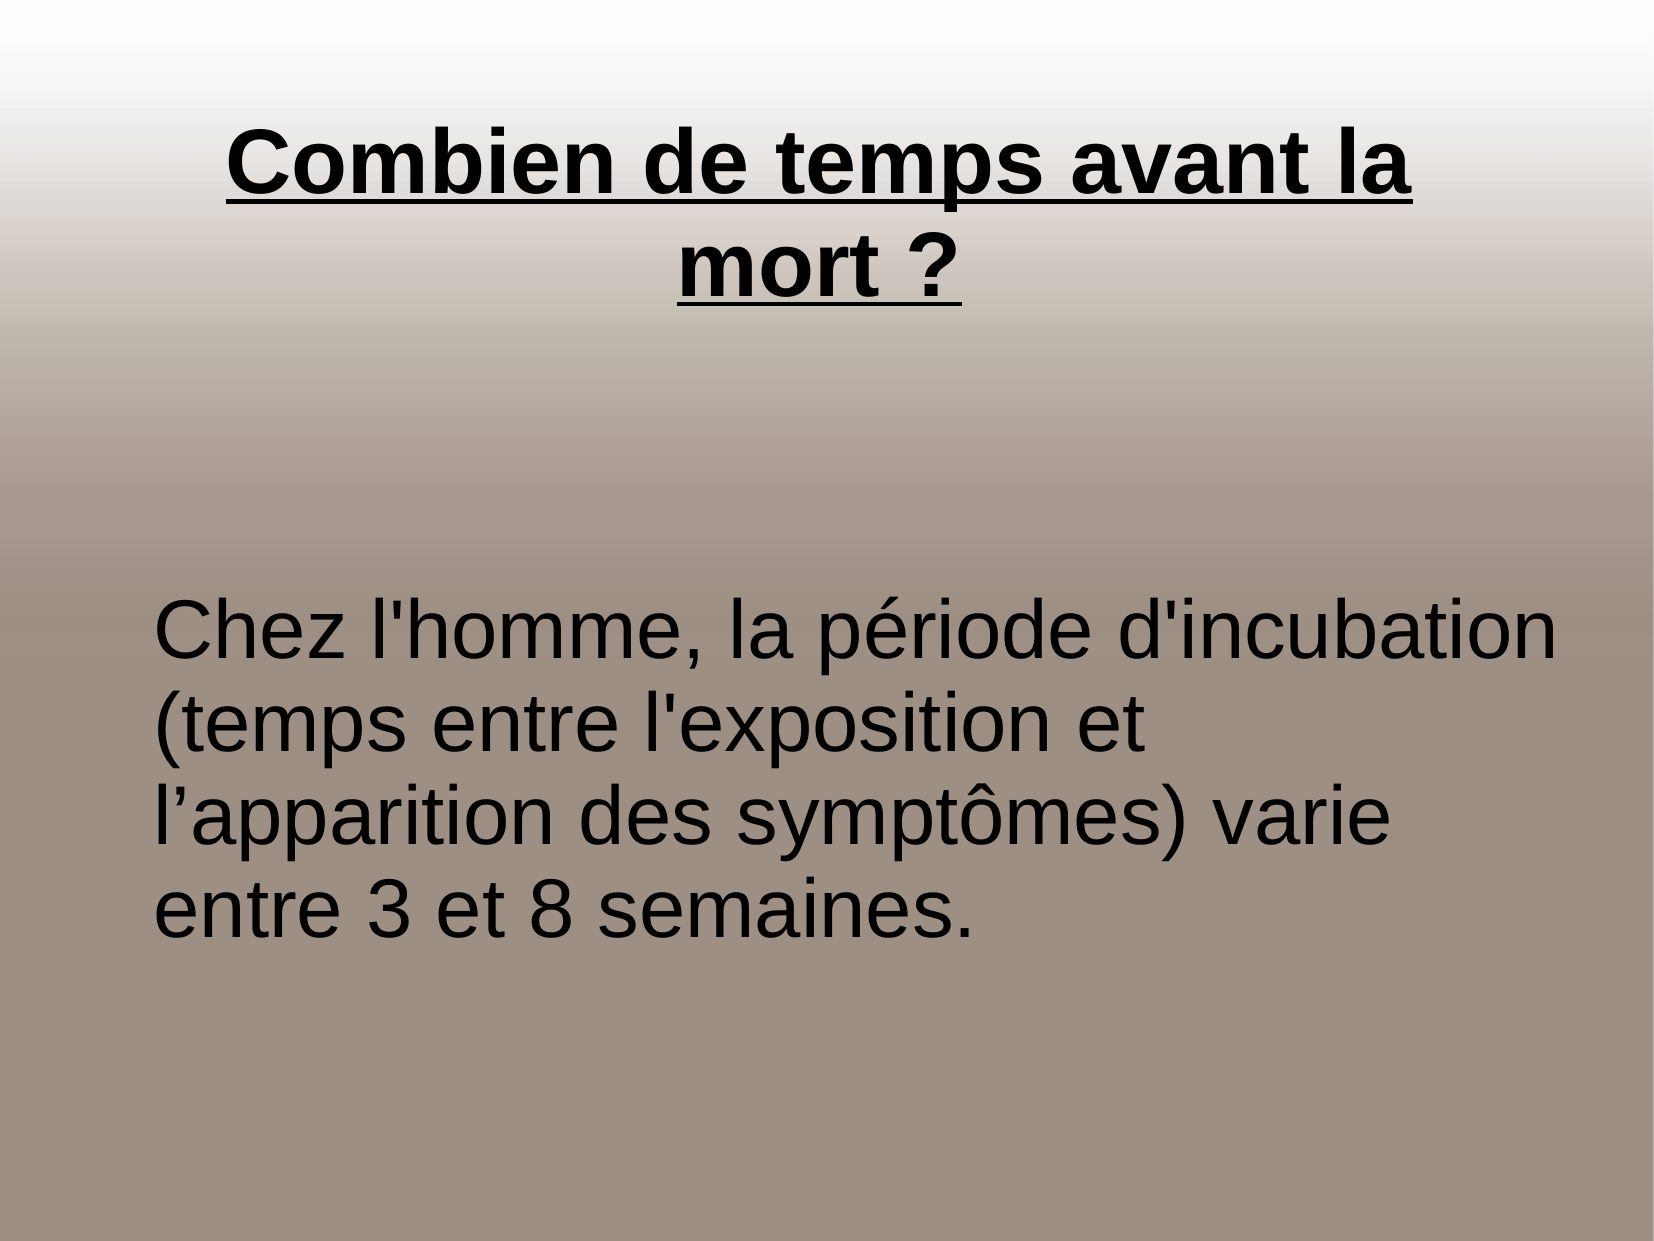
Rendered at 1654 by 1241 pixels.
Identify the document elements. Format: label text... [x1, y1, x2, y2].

picture [0, 0, 1654, 1241]
title Combien de temps avant la mort ? [75, 110, 1564, 318]
list Chez l'homme, la période d'incubation (temps entre l'exposition et l’apparition des symptômes) varie entre 3 et 8 semaines. [82, 460, 1571, 969]
